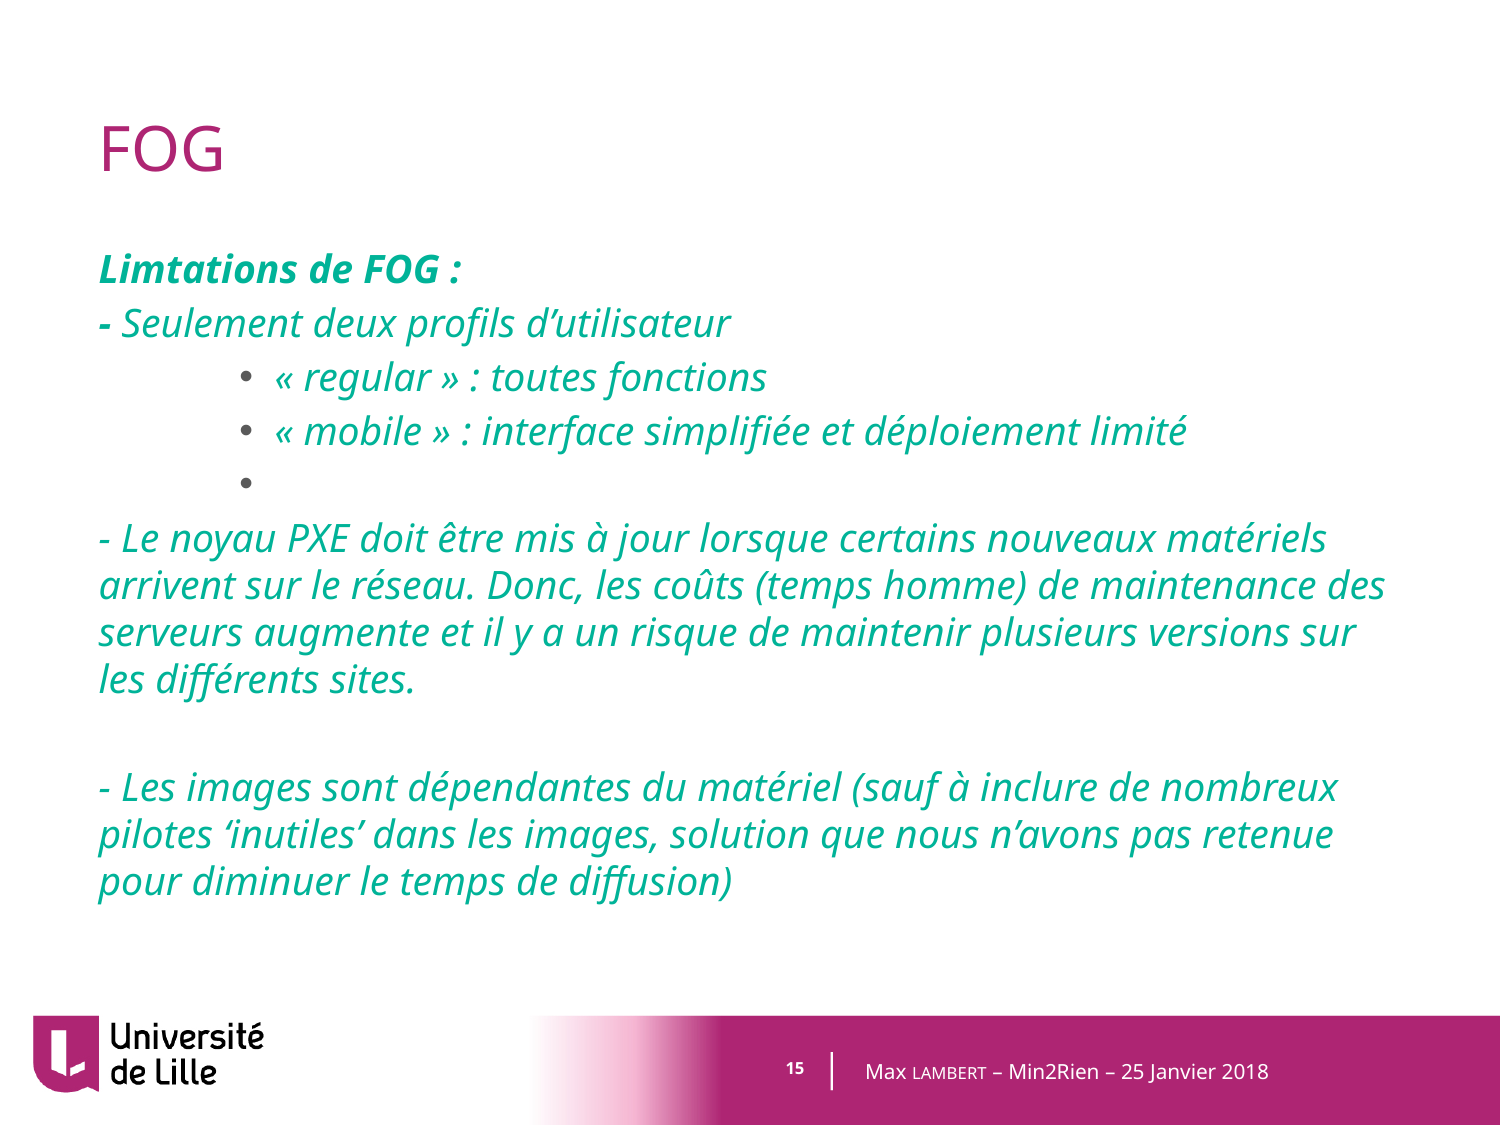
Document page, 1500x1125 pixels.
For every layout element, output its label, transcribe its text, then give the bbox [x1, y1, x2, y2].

picture [0, 0, 1500, 1125]
list FOG Limtations de FOG : - Seulement deux profils d’utilisateur « regular » : toutes fonctions « mobile » : interface simplifiée et déploiement limité - Le noyau PXE doit être mis à jour lorsque certains nouveaux matériels arrivent sur le réseau. Donc, les coûts (temps homme) de maintenance des serveurs augmente et il y a un risque de maintenir plusieurs versions sur les différents sites. - Les images sont dépendantes du matériel (sauf à inclure de nombreux pilotes ‘inutiles’ dans les images, solution que nous n’avons pas retenue pour diminuer le temps de diffusion) [98, 108, 1401, 911]
